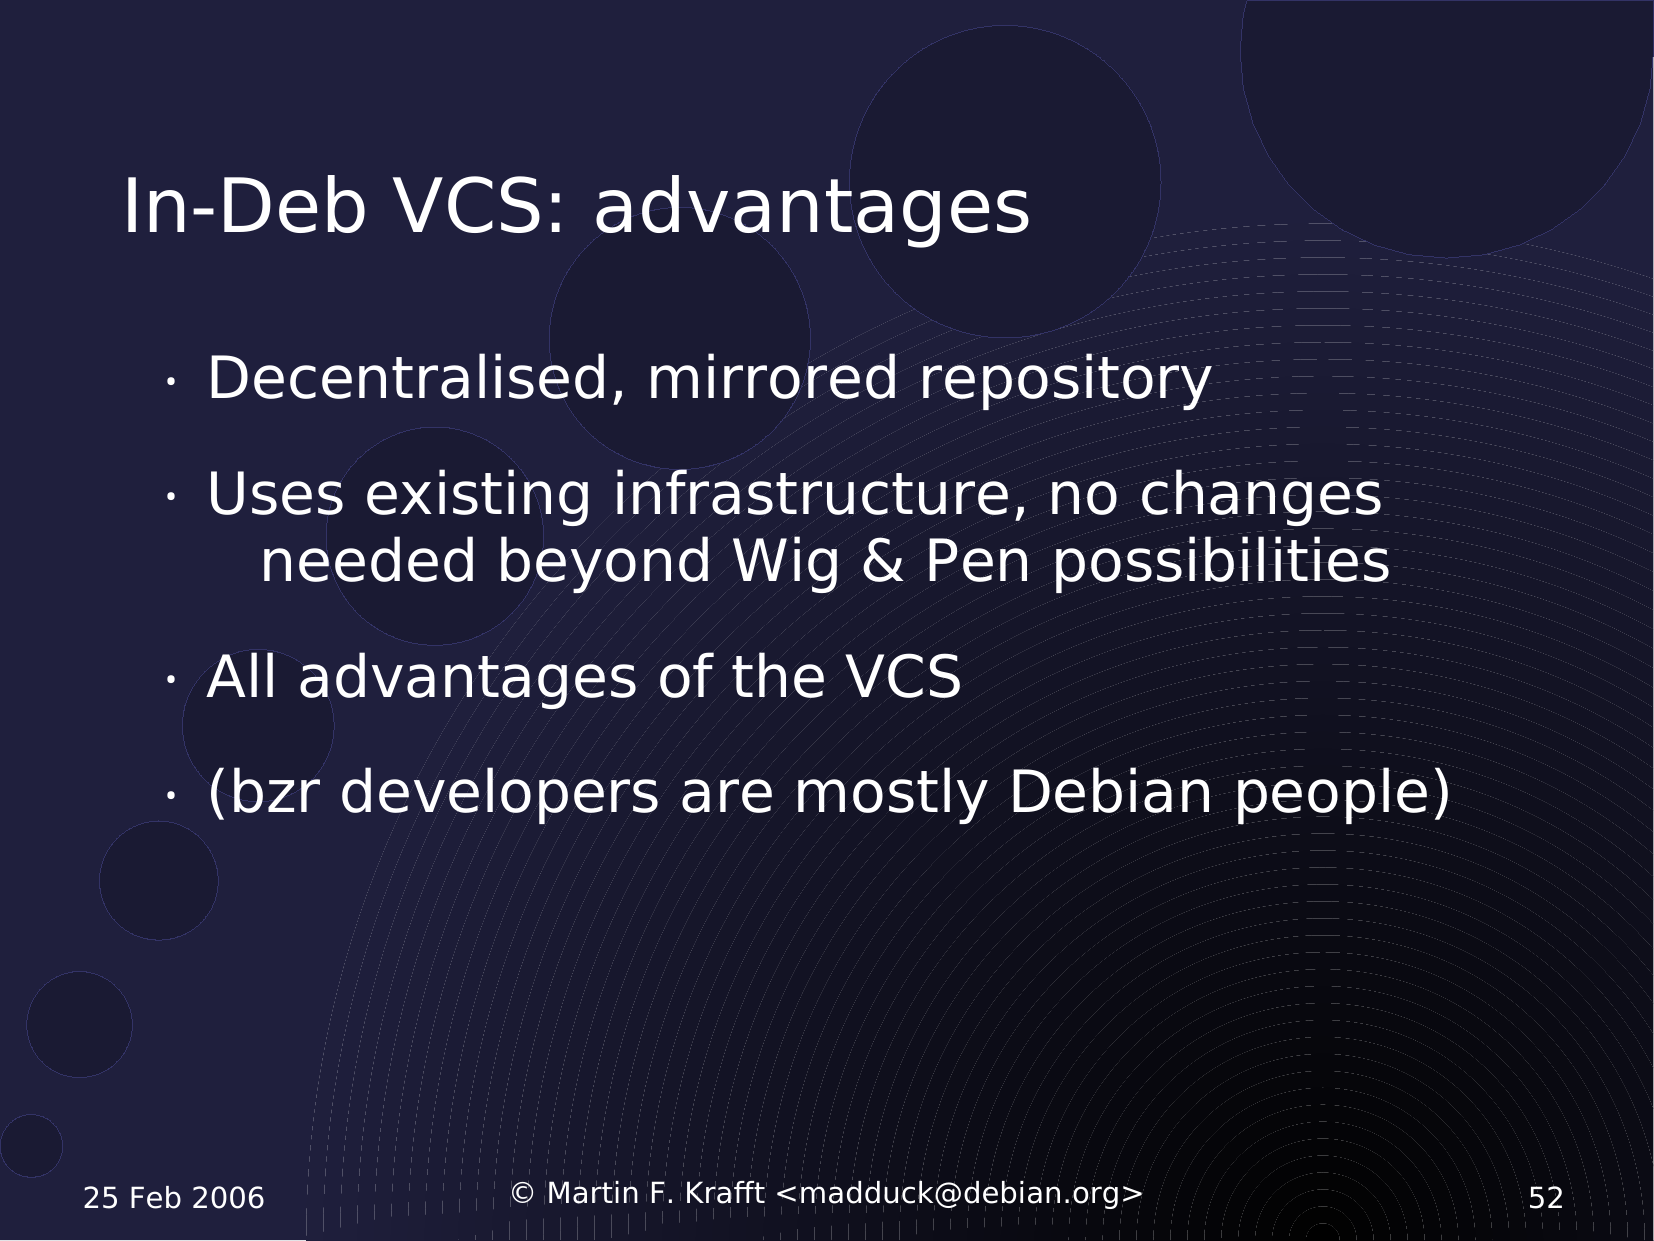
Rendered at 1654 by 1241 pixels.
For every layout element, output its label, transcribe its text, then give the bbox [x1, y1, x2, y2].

list Decentralised, mirrored repository Uses existing infrastructure, no changes needed beyond Wig & Pen possibilities All advantages of the VCS (bzr developers are mostly Debian people) [118, 344, 1534, 1127]
title In-Deb VCS: advantages [121, 102, 1534, 311]
